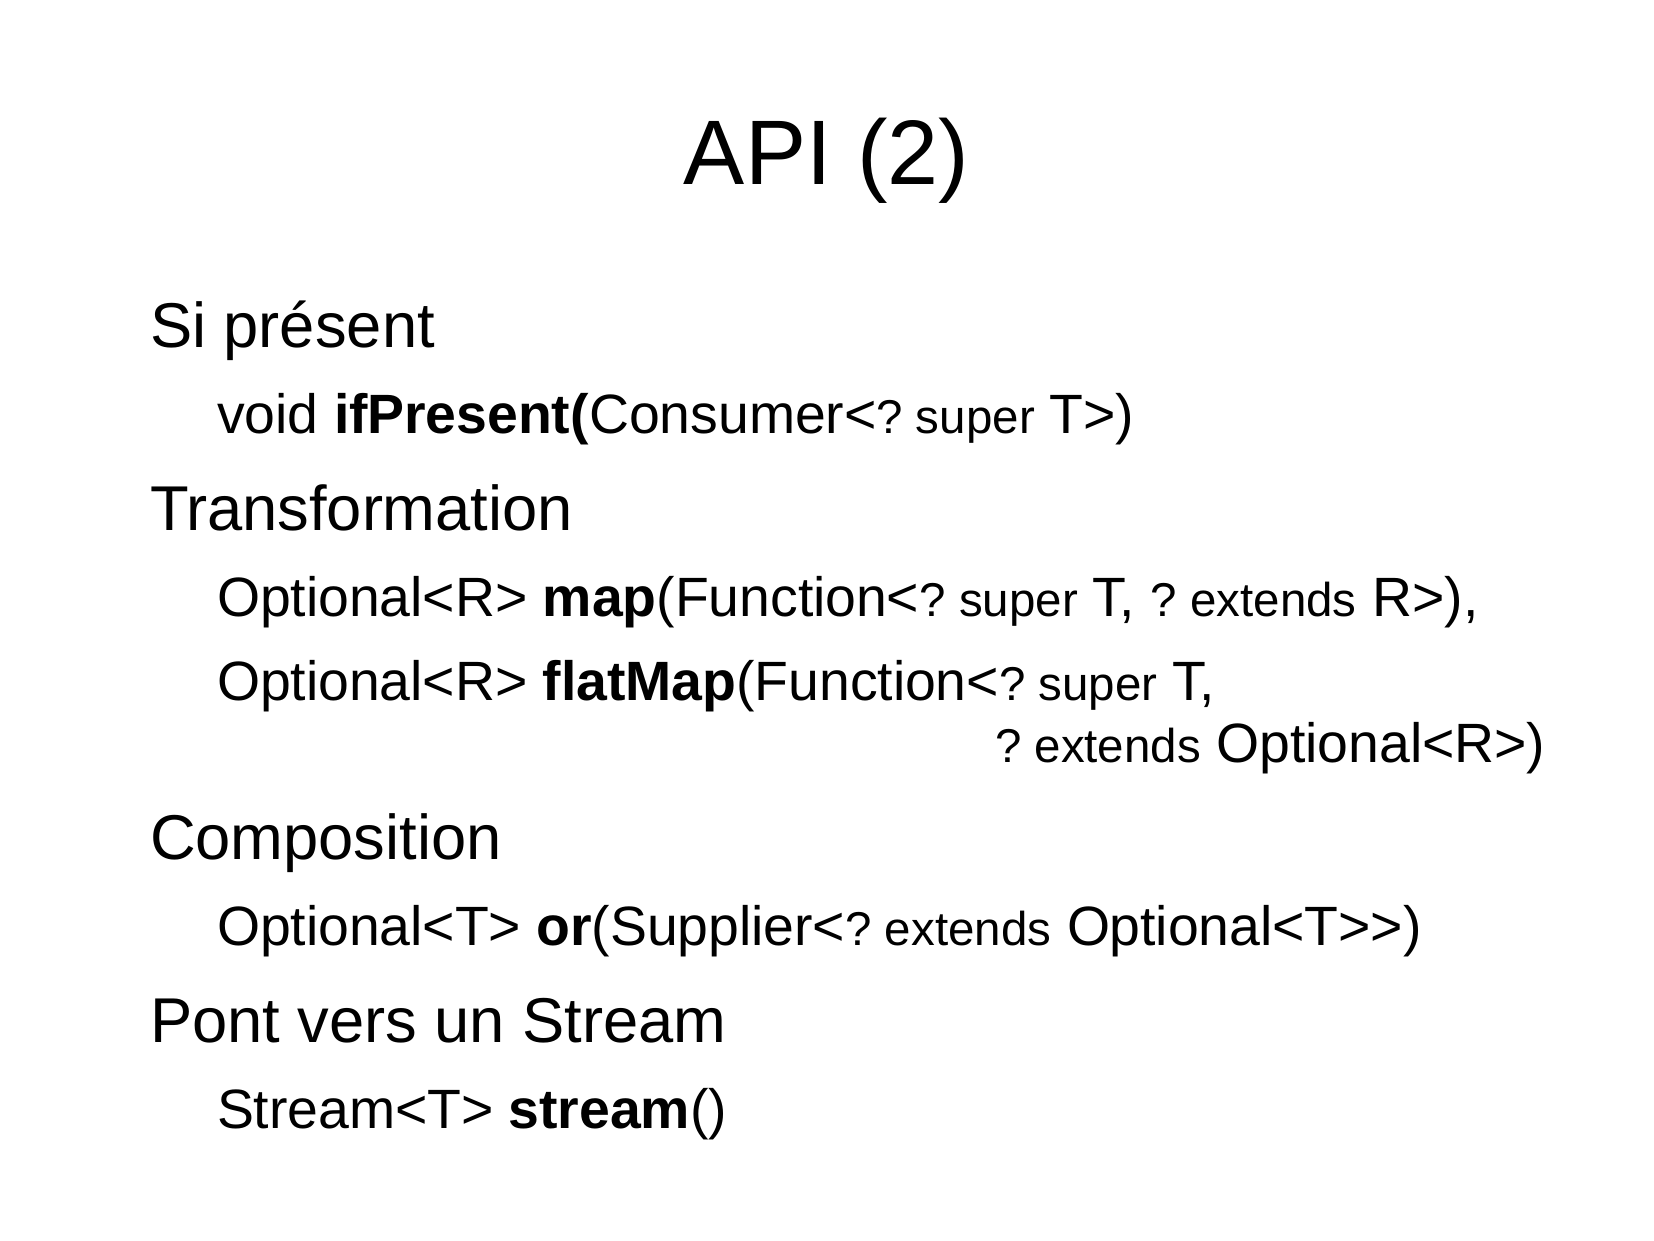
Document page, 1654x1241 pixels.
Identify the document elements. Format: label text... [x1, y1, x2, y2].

list Si présent void ifPresent(Consumer<? super T>) Transformation Optional<R> map(Function<? super T, ? extends R>), Optional<R> flatMap(Function<? super T, ? extends Optional<R>) Composition Optional<T> or(Supplier<? extends Optional<T>>) Pont vers un Stream Stream<T> stream() [82, 290, 1571, 1156]
title API (2) [82, 49, 1571, 257]
